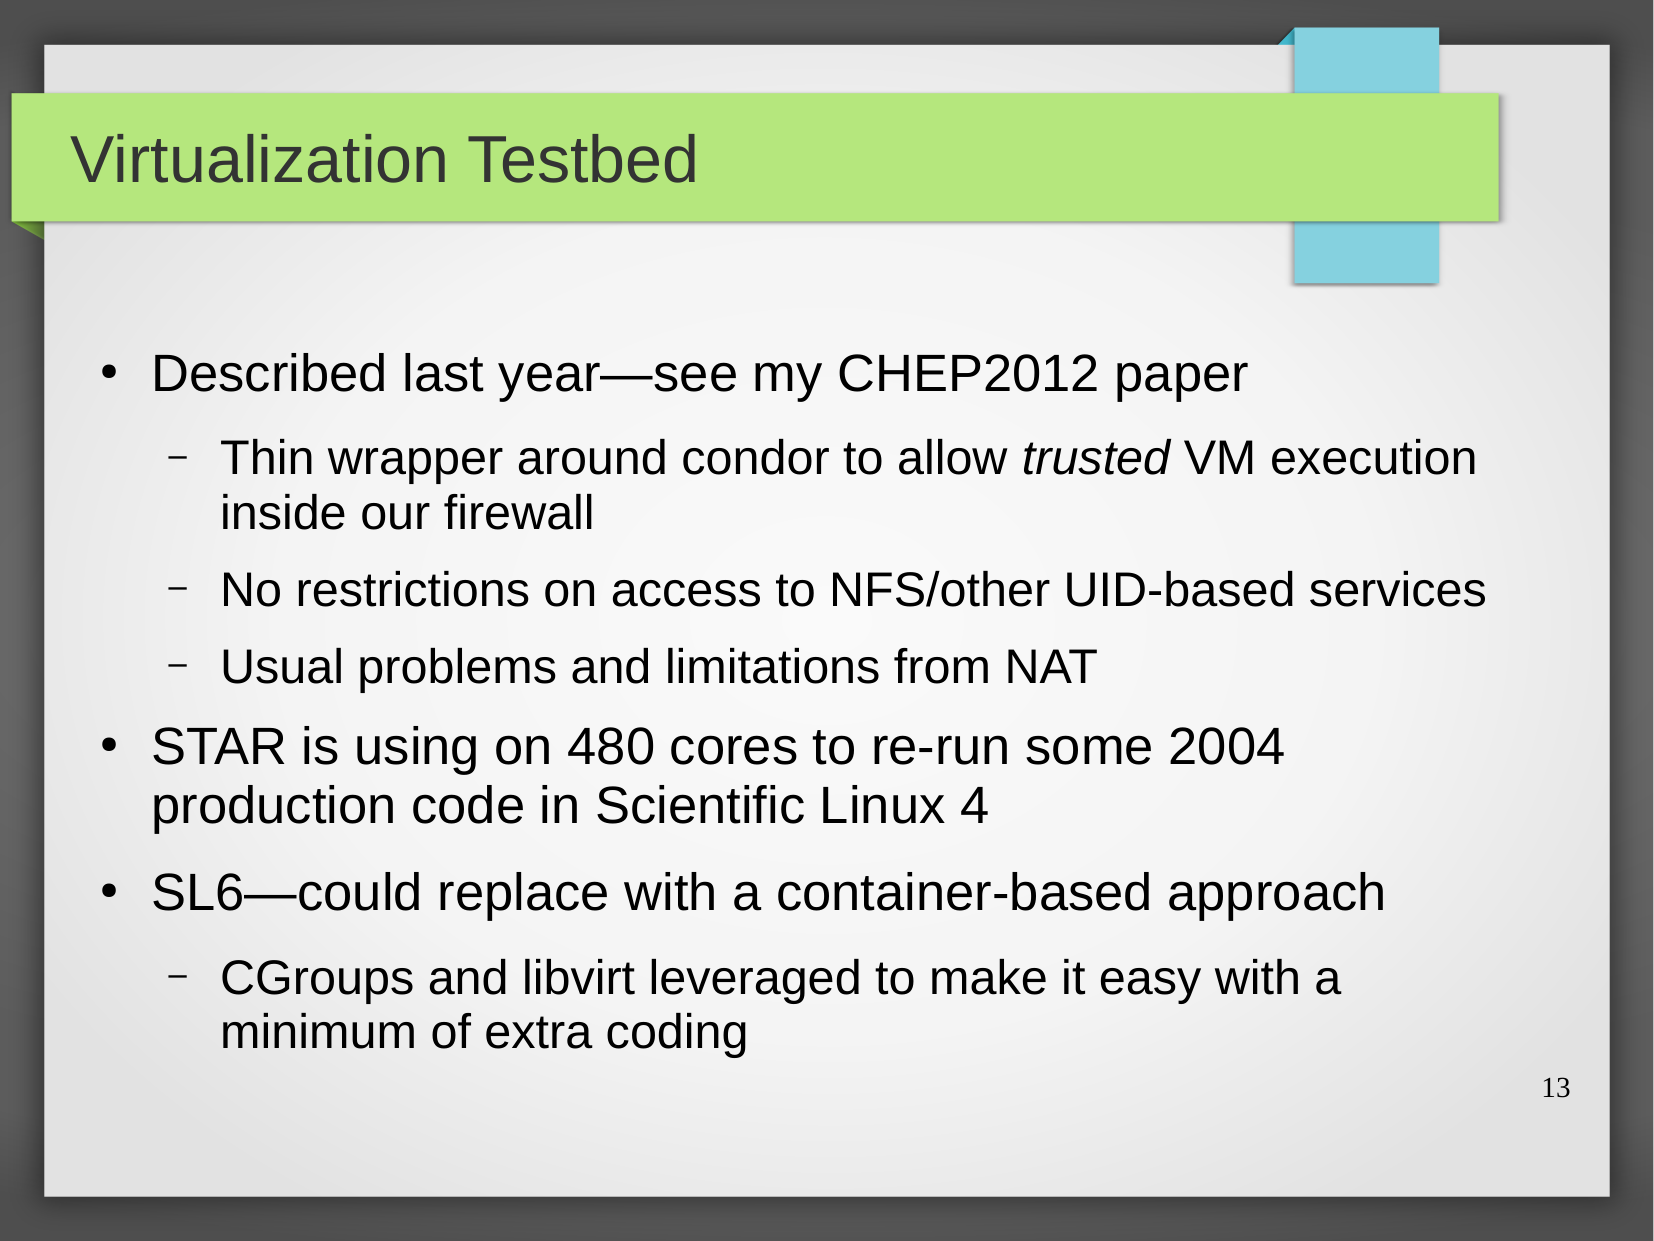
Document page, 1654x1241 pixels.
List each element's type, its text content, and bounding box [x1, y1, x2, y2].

picture [0, 0, 1654, 1241]
list Described last year—see my CHEP2012 paper Thin wrapper around condor to allow trusted VM execution inside our firewall No restrictions on access to NFS/other UID-based services Usual problems and limitations from NAT STAR is using on 480 cores to re-run some 2004 production code in Scientific Linux 4 SL6—could replace with a container-based approach CGroups and libvirt leveraged to make it easy with a minimum of extra coding [82, 343, 1538, 1063]
title Virtualization Testbed [70, 106, 1229, 213]
